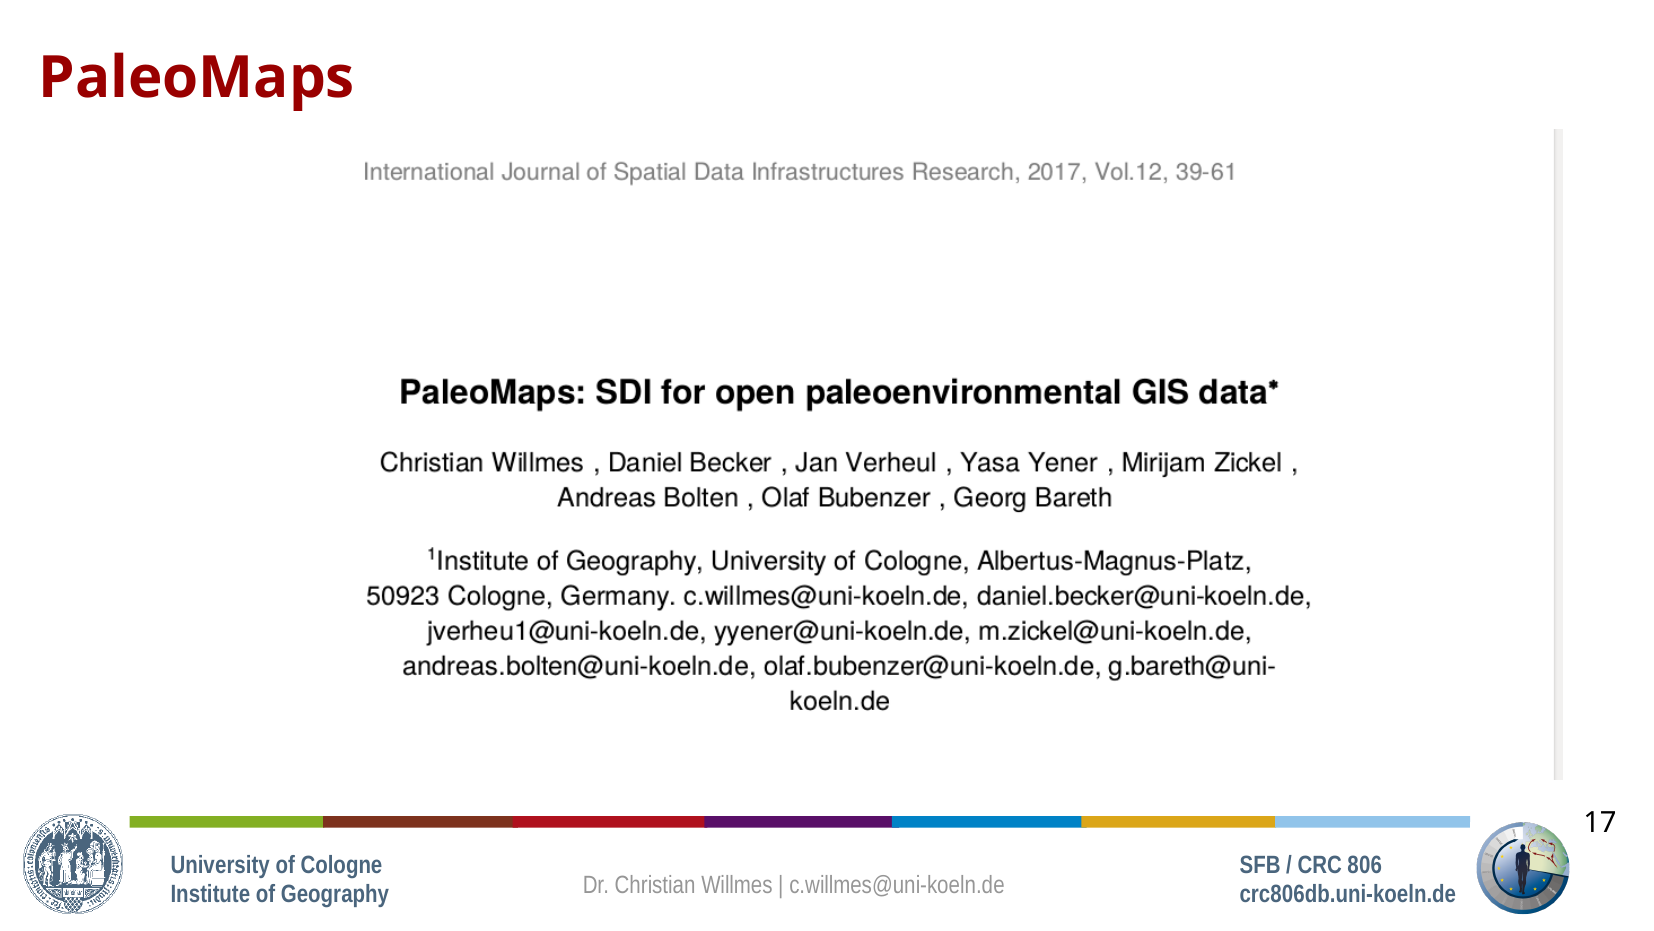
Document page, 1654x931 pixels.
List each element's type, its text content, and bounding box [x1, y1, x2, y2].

picture [1475, 821, 1571, 916]
title PaleoMaps [38, 34, 1446, 115]
picture [128, 129, 1563, 780]
picture [22, 813, 123, 914]
